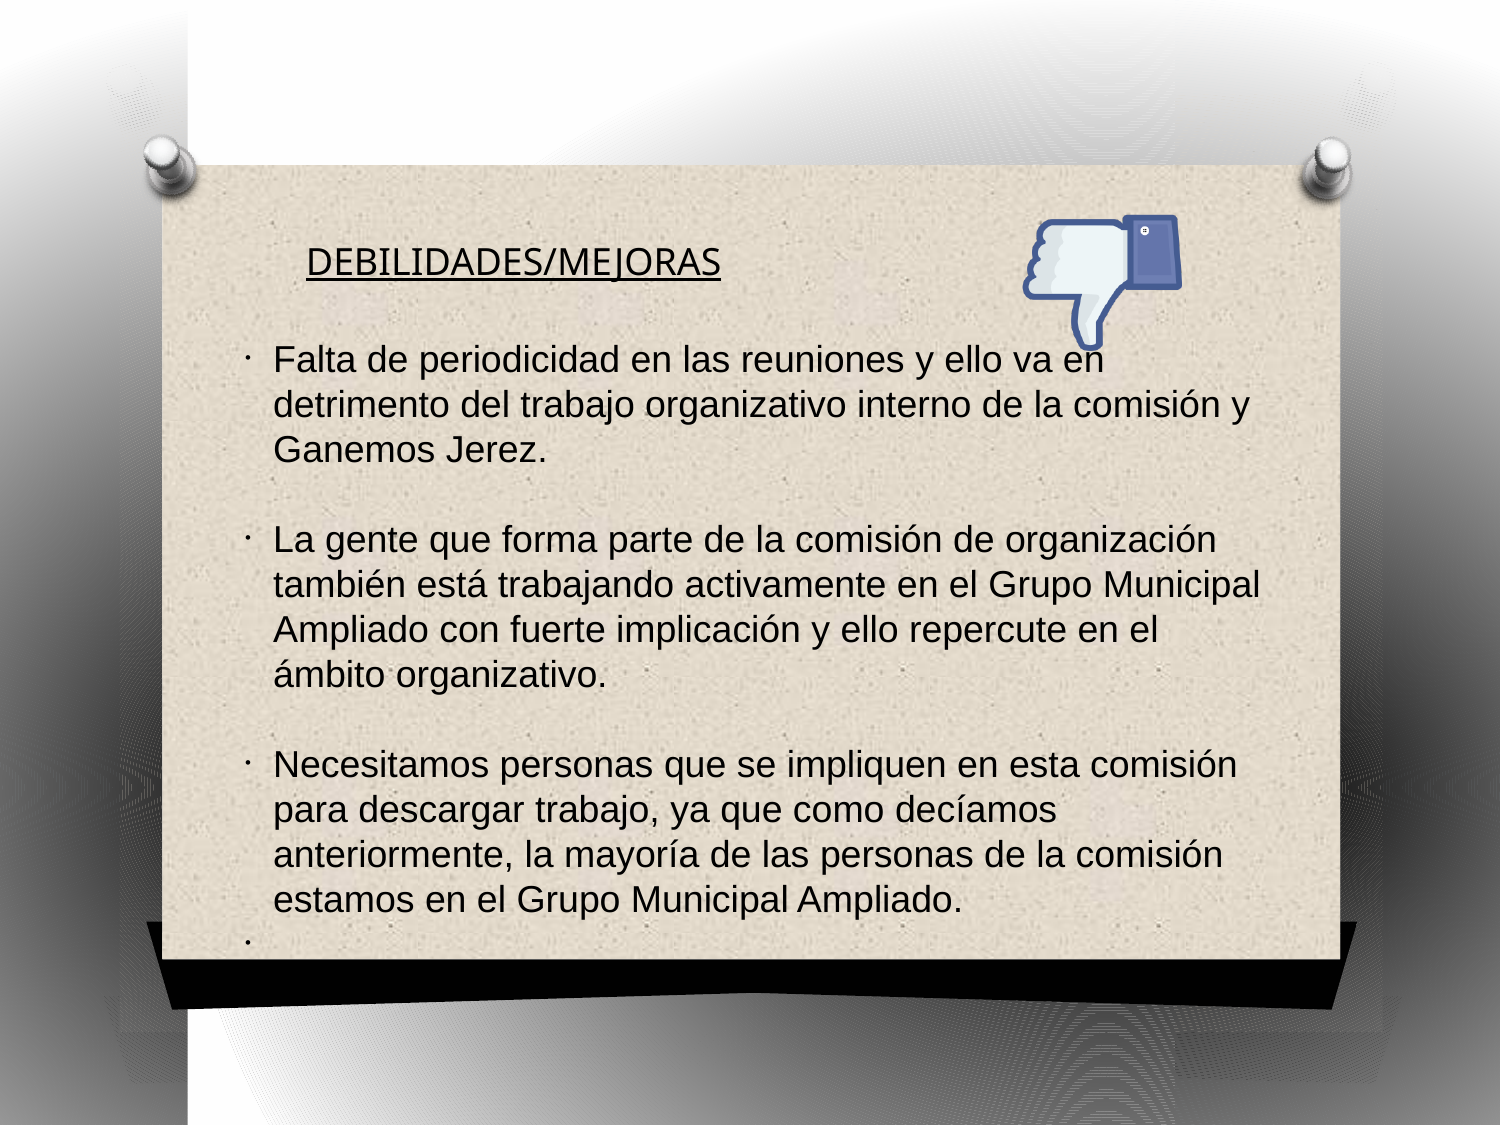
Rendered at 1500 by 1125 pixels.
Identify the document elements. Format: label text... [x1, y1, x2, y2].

text_box Falta de periodicidad en las reuniones y ello va en detrimento del trabajo organizativo interno de la comisión y Ganemos Jerez. La gente que forma parte de la comisión de organización también está trabajando activamente en el Grupo Municipal Ampliado con fuerte implicación y ello repercute en el ámbito organizativo. Necesitamos personas que se impliquen en esta comisión para descargar trabajo, ya que como decíamos anteriormente, la mayoría de las personas de la comisión estamos en el Grupo Municipal Ampliado. [230, 327, 1294, 973]
text_box DEBILIDADES/MEJORAS [247, 230, 780, 291]
picture [112, 100, 1396, 959]
